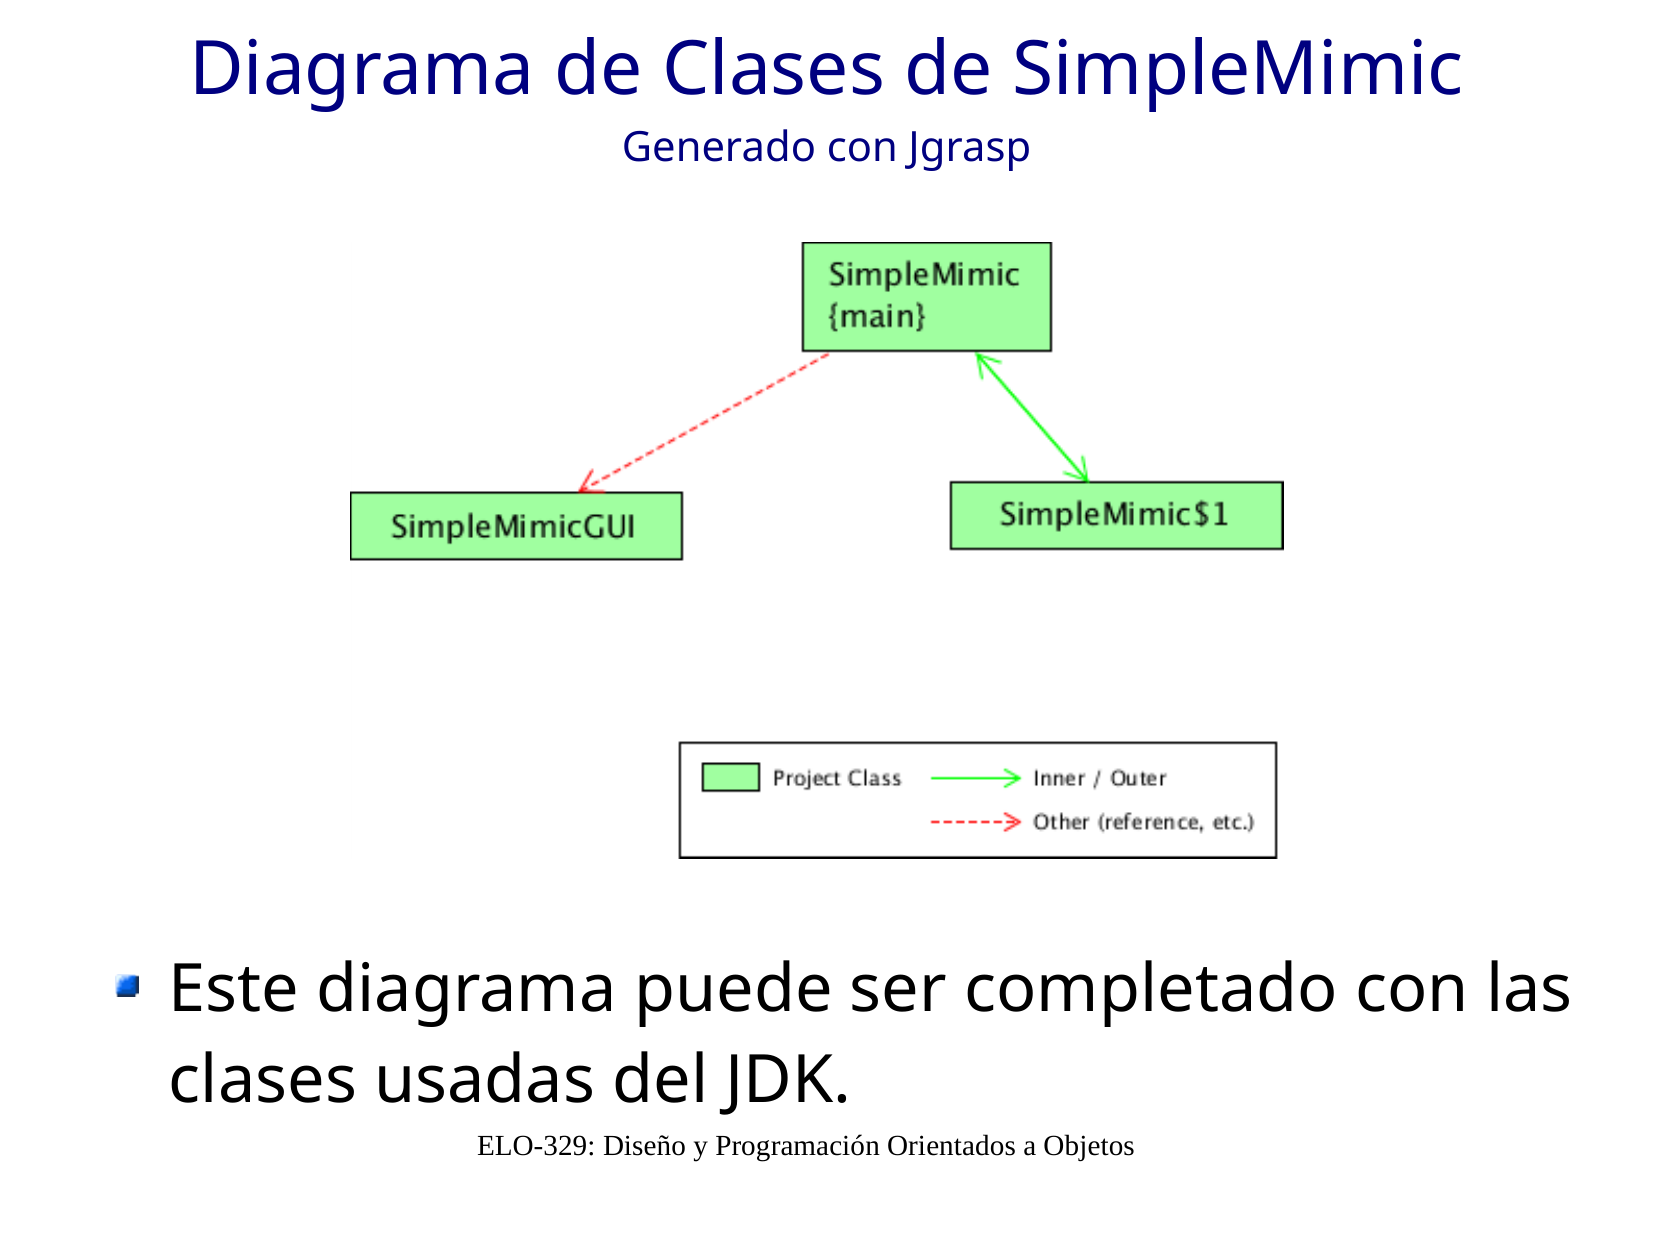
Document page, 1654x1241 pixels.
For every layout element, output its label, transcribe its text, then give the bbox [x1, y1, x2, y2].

title Diagrama de Clases de SimpleMimic Generado con Jgrasp [82, 17, 1571, 170]
picture [350, 242, 1284, 859]
list Este diagrama puede ser completado con las clases usadas del JDK. [98, 940, 1587, 1147]
